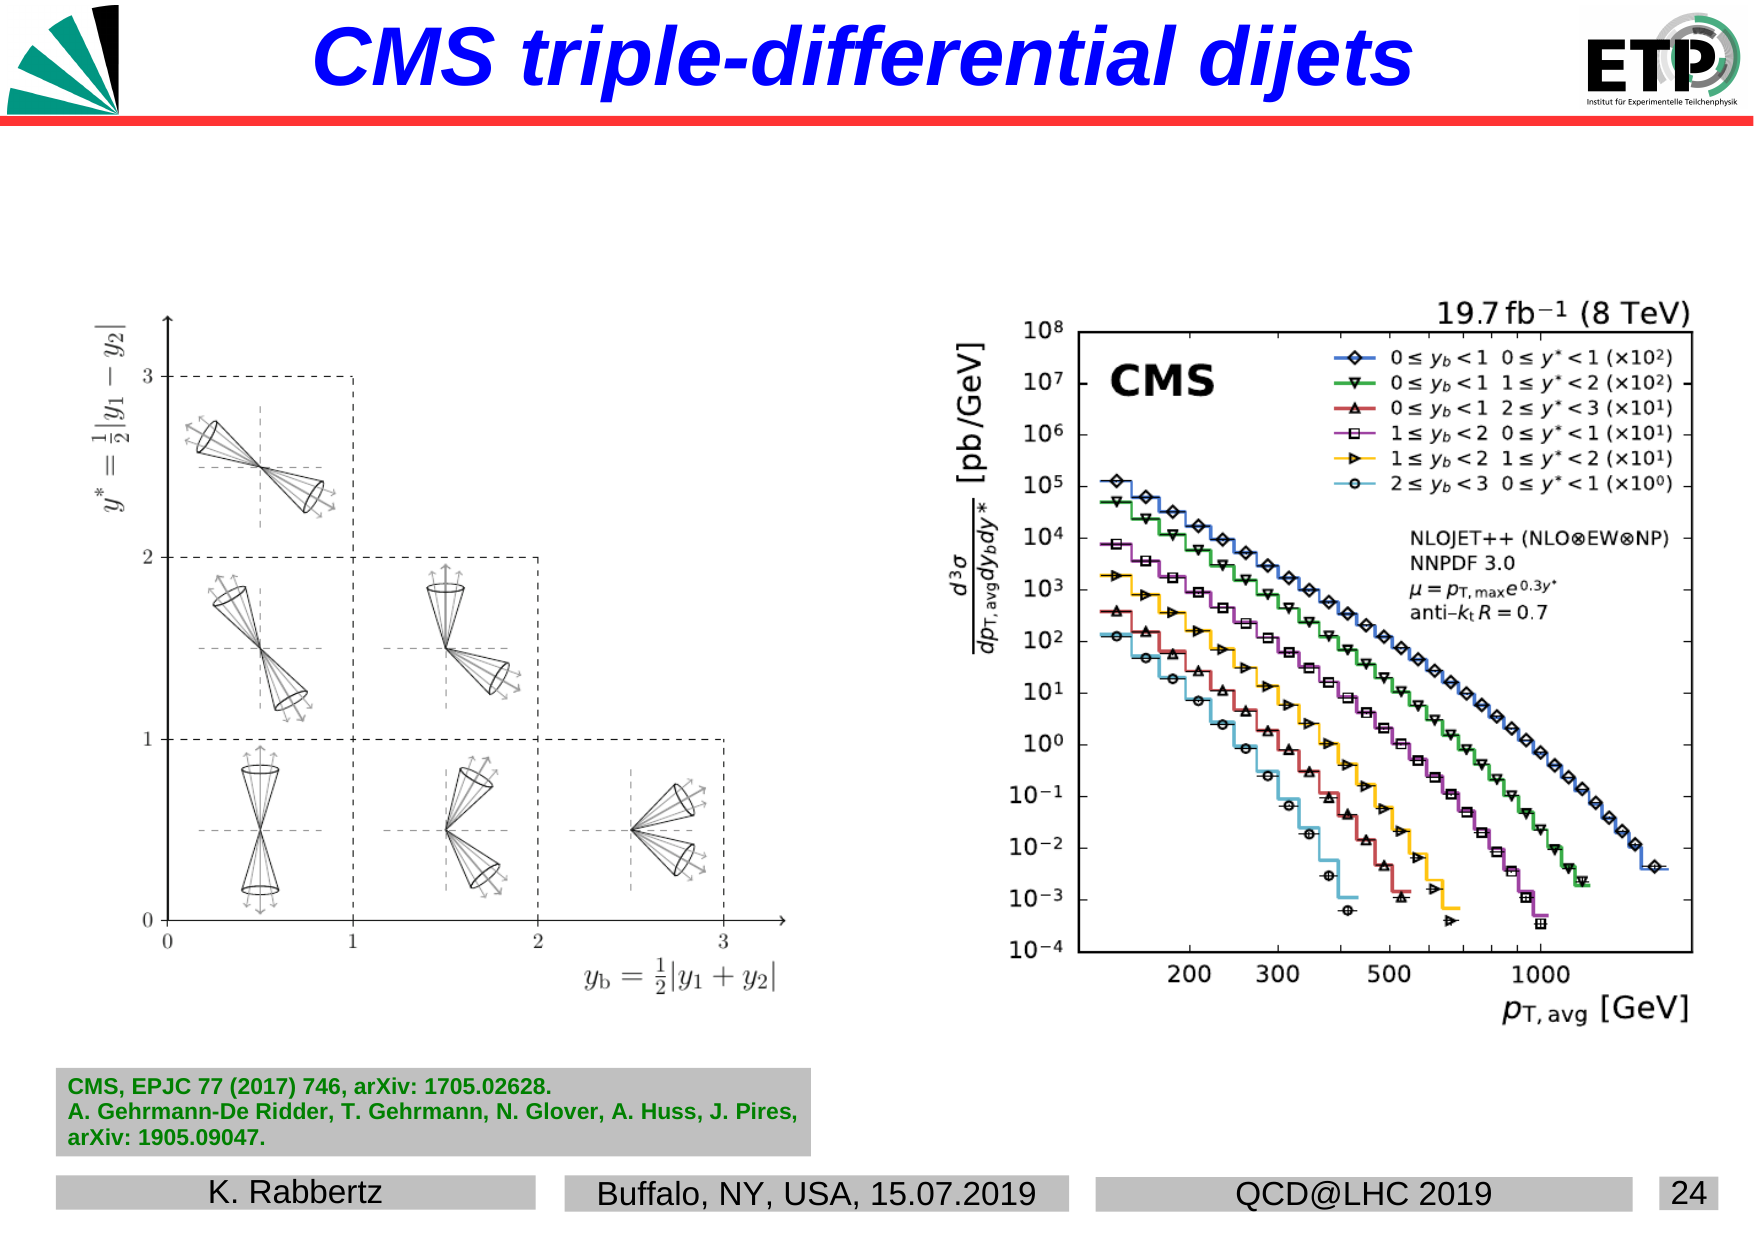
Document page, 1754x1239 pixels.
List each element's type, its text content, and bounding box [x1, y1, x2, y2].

picture [1606, 5, 1748, 109]
text_box CMS, EPJC 77 (2017) 746, arXiv: 1705.02628. A. Gehrmann-De Ridder, T. Gehrmann, N. Glover, A. Huss, J. Pires, arXiv: 1905.09047. [55, 1067, 811, 1157]
picture [7, 5, 119, 116]
picture [933, 289, 1707, 1034]
title CMS triple-differential dijets [123, 0, 1606, 114]
picture [75, 304, 807, 1011]
